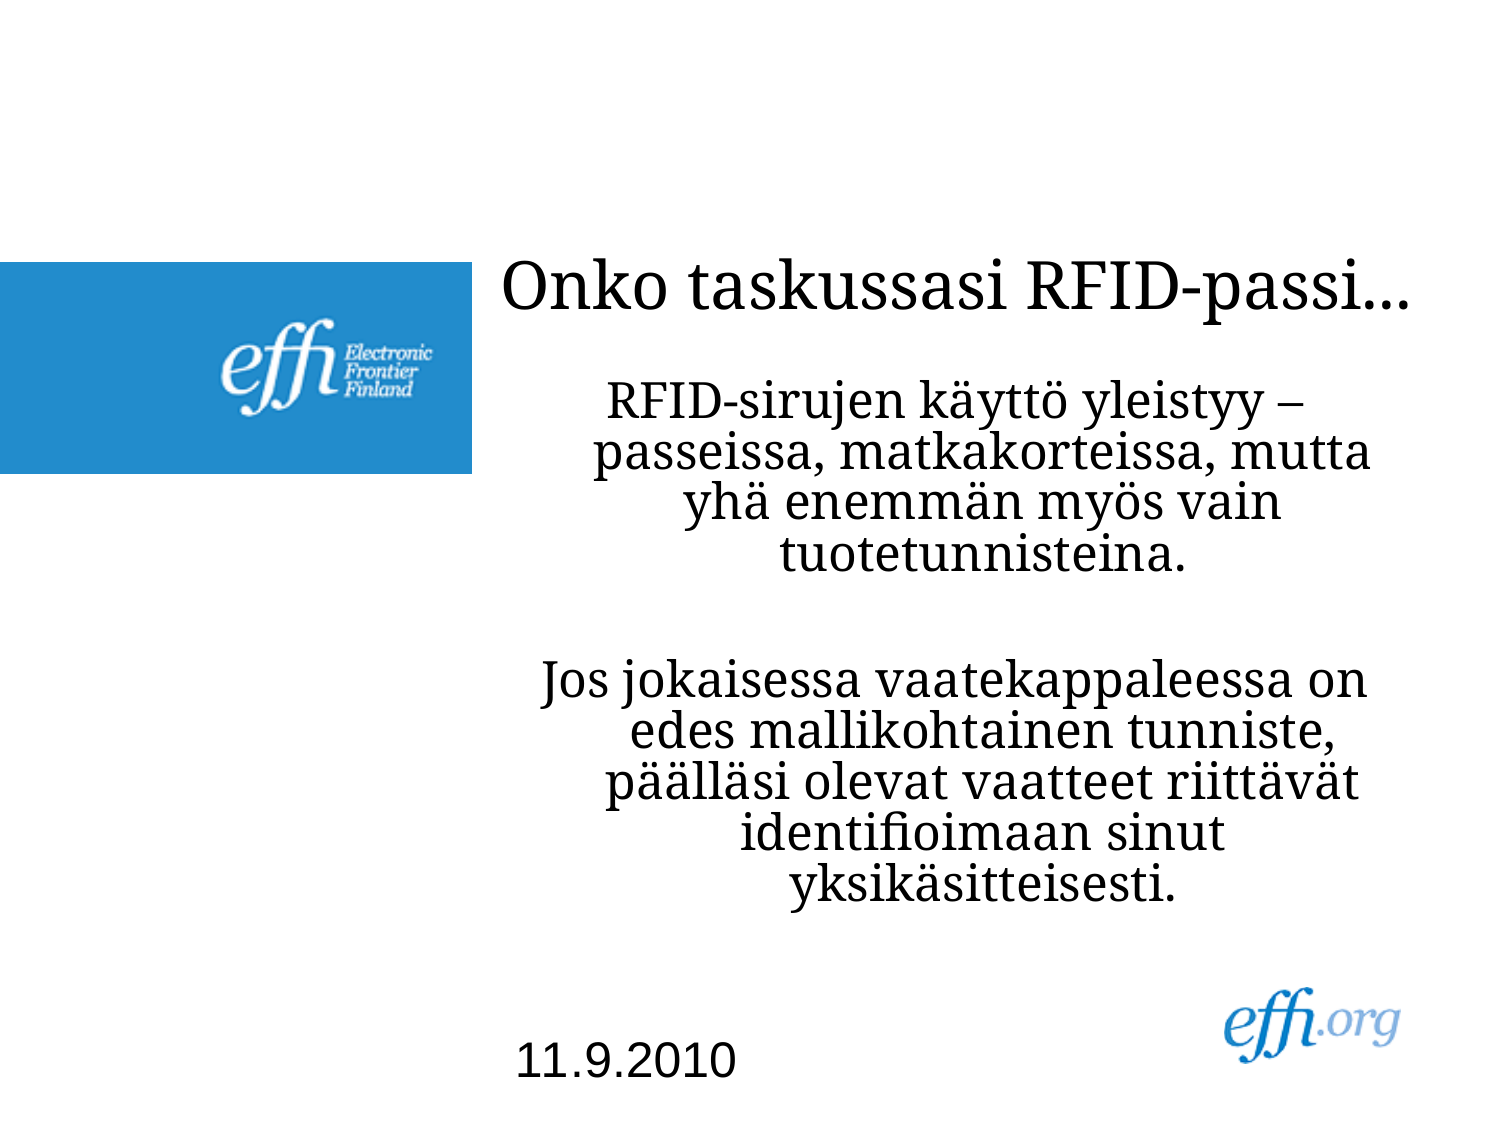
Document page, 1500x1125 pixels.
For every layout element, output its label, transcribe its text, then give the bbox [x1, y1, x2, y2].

picture [0, 262, 472, 474]
title Onko taskussasi RFID-passi... [500, 207, 1425, 368]
picture [1224, 987, 1401, 1064]
subtitle RFID-sirujen käyttö yleistyy – passeissa, matkakorteissa, mutta yhä enemmän myös vain tuotetunnisteina. Jos jokaisessa vaatekappaleessa on edes mallikohtainen tunniste, päälläsi olevat vaatteet riittävät identifioimaan sinut yksikäsitteisesti. [492, 383, 1418, 906]
